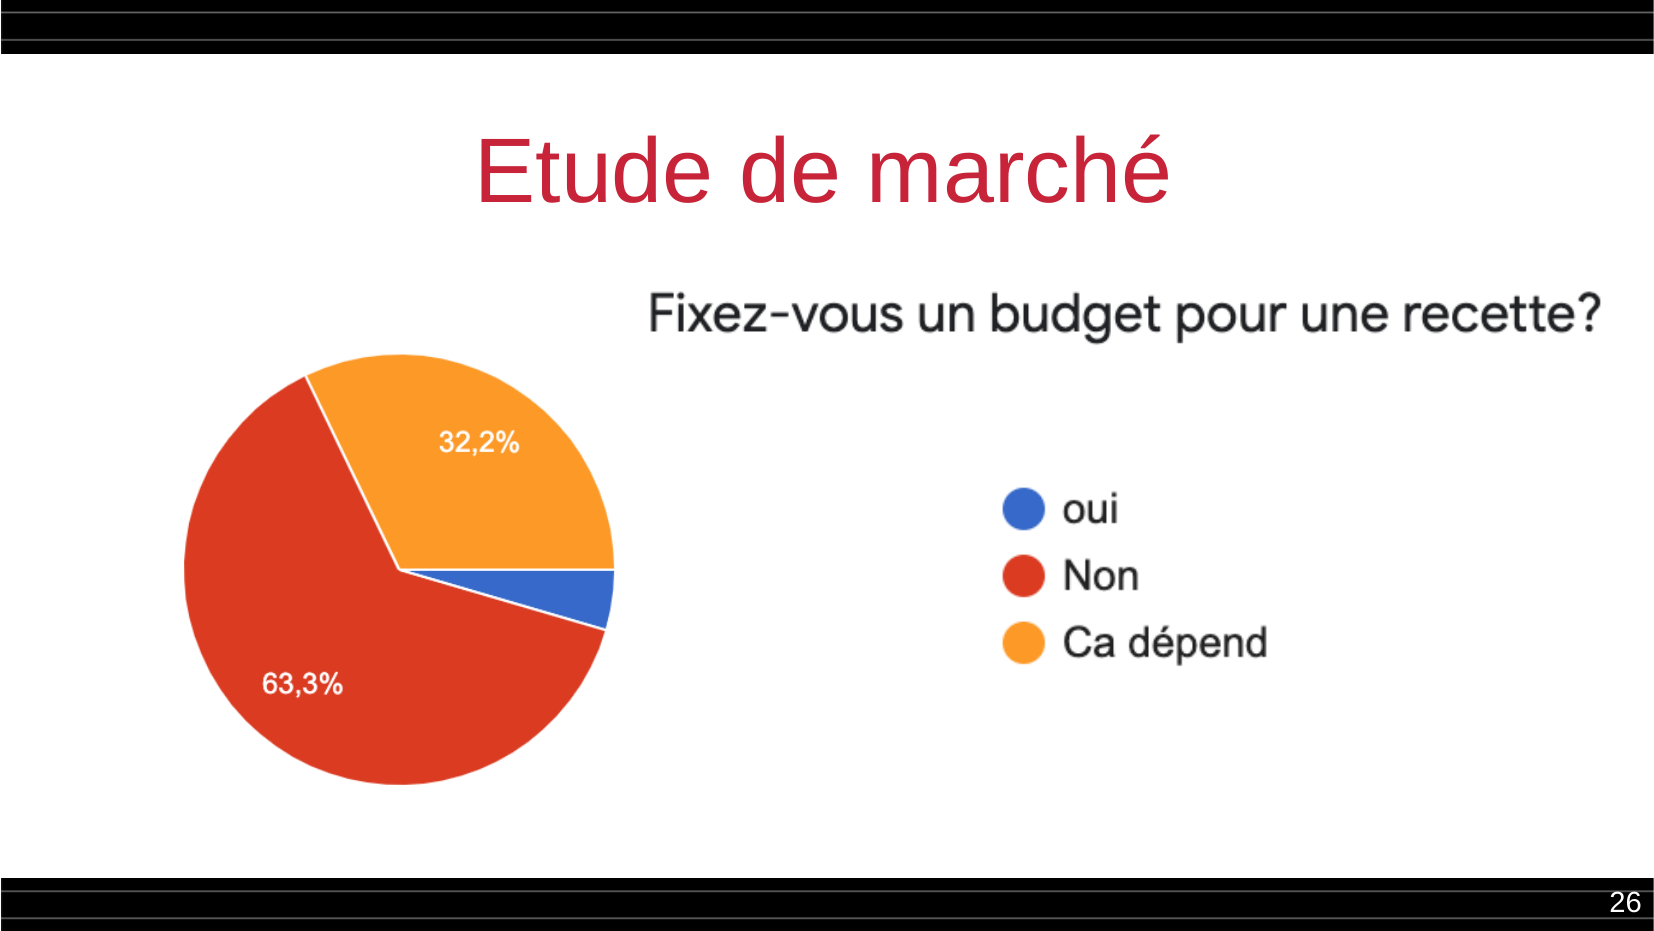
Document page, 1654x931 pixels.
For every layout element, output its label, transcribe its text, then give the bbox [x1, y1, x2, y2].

picture [1, 878, 1654, 931]
picture [968, 460, 1386, 689]
title Etude de marché [448, 92, 1205, 249]
picture [159, 272, 1630, 827]
picture [1, 0, 1654, 54]
